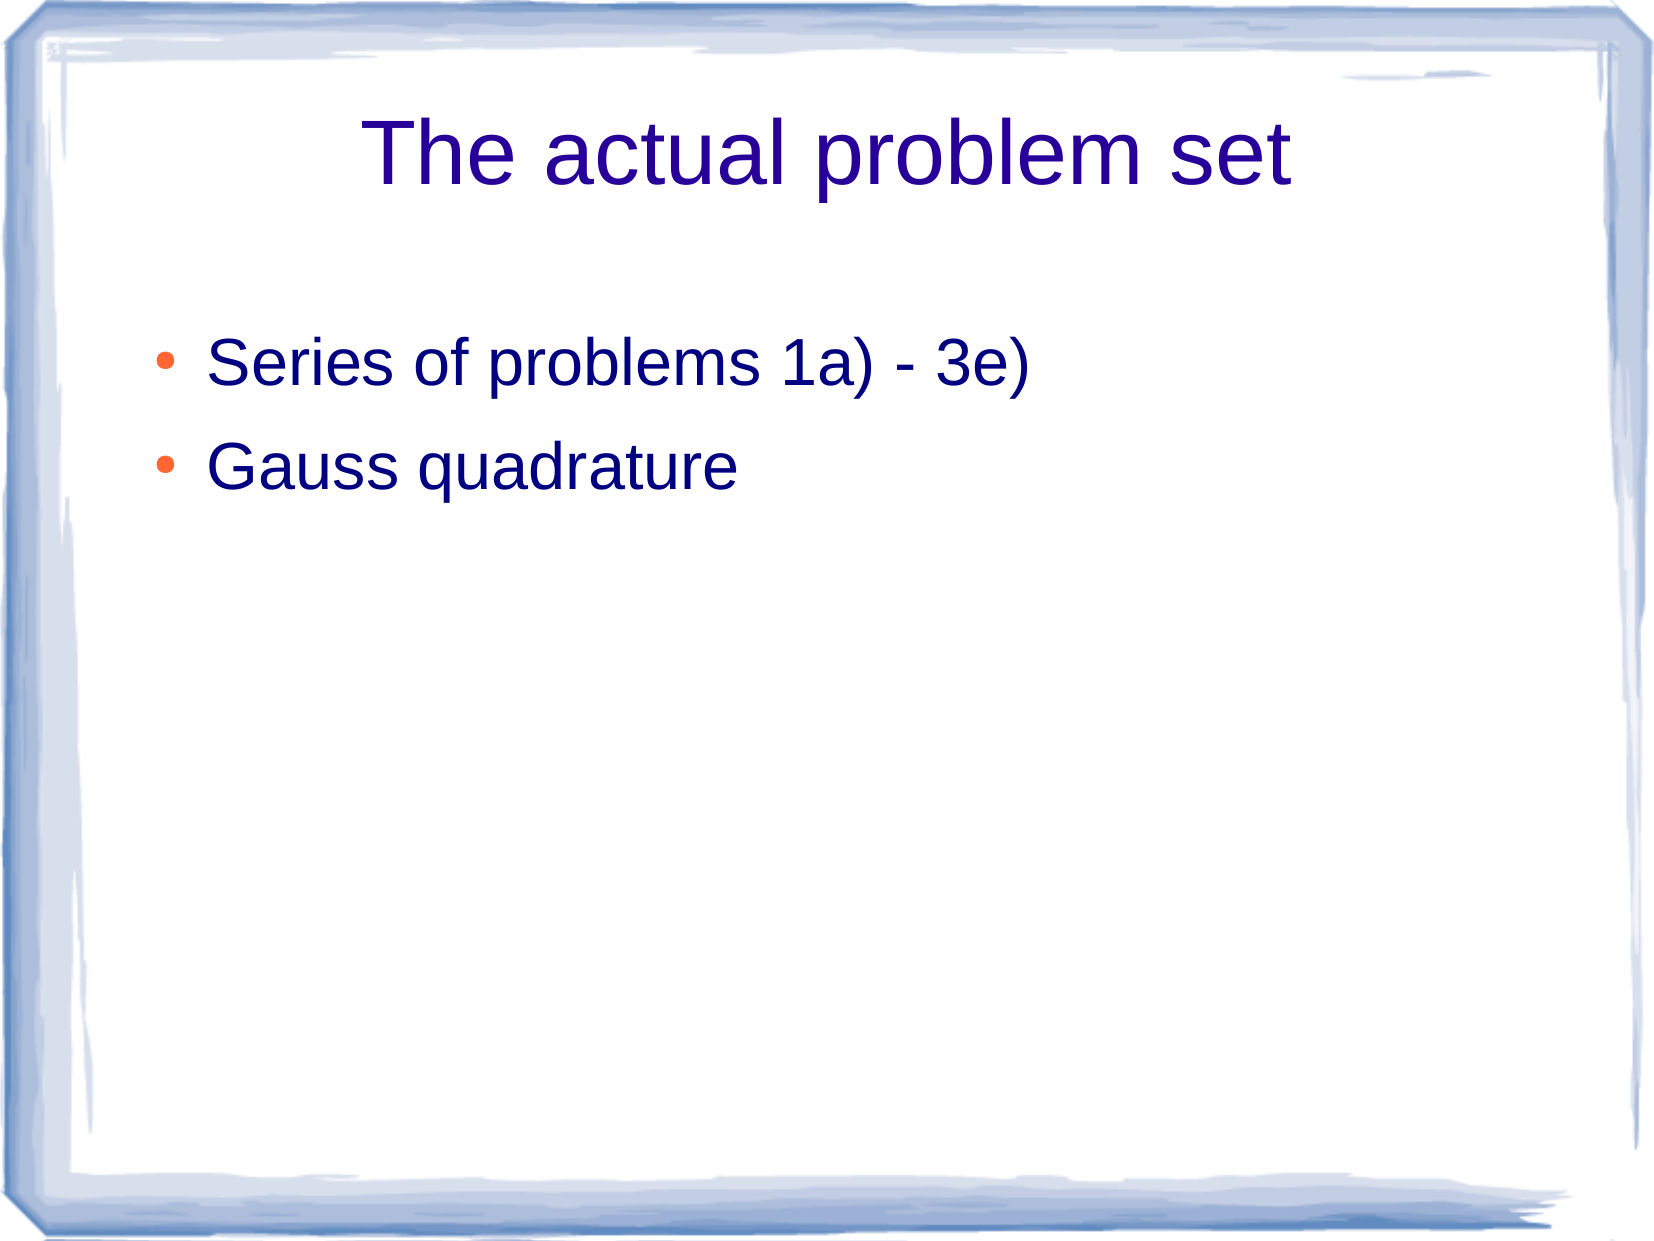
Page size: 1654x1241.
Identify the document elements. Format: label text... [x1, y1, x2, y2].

list Series of problems 1a) - 3e) Gauss quadrature [118, 324, 1571, 1004]
title The actual problem set [82, 49, 1571, 257]
picture [0, 0, 1654, 1241]
